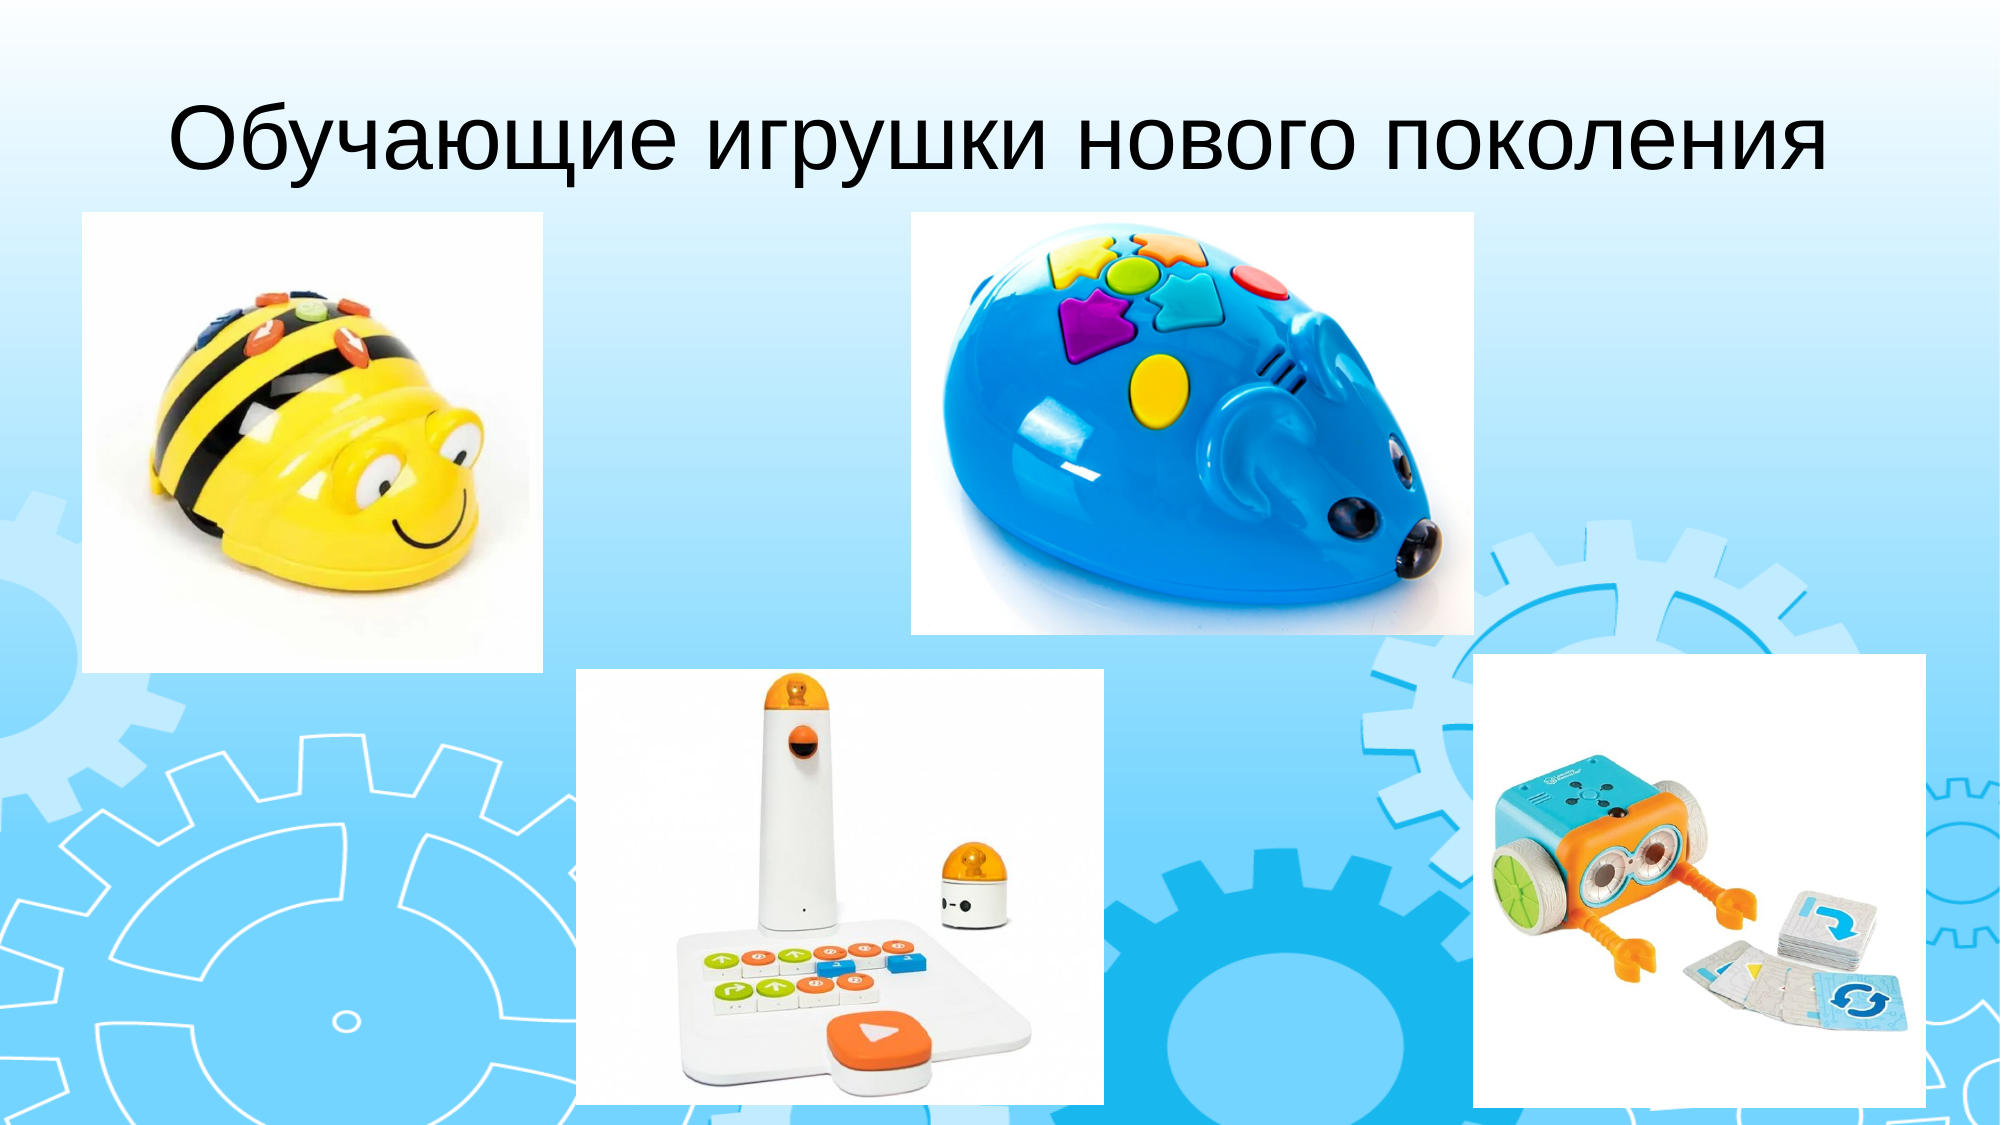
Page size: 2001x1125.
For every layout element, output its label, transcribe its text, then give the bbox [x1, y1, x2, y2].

picture [576, 669, 1104, 1105]
picture [82, 212, 543, 673]
title Обучающие игрушки нового поколения [99, 44, 1900, 233]
picture [1473, 654, 1926, 1108]
picture [911, 212, 1474, 635]
